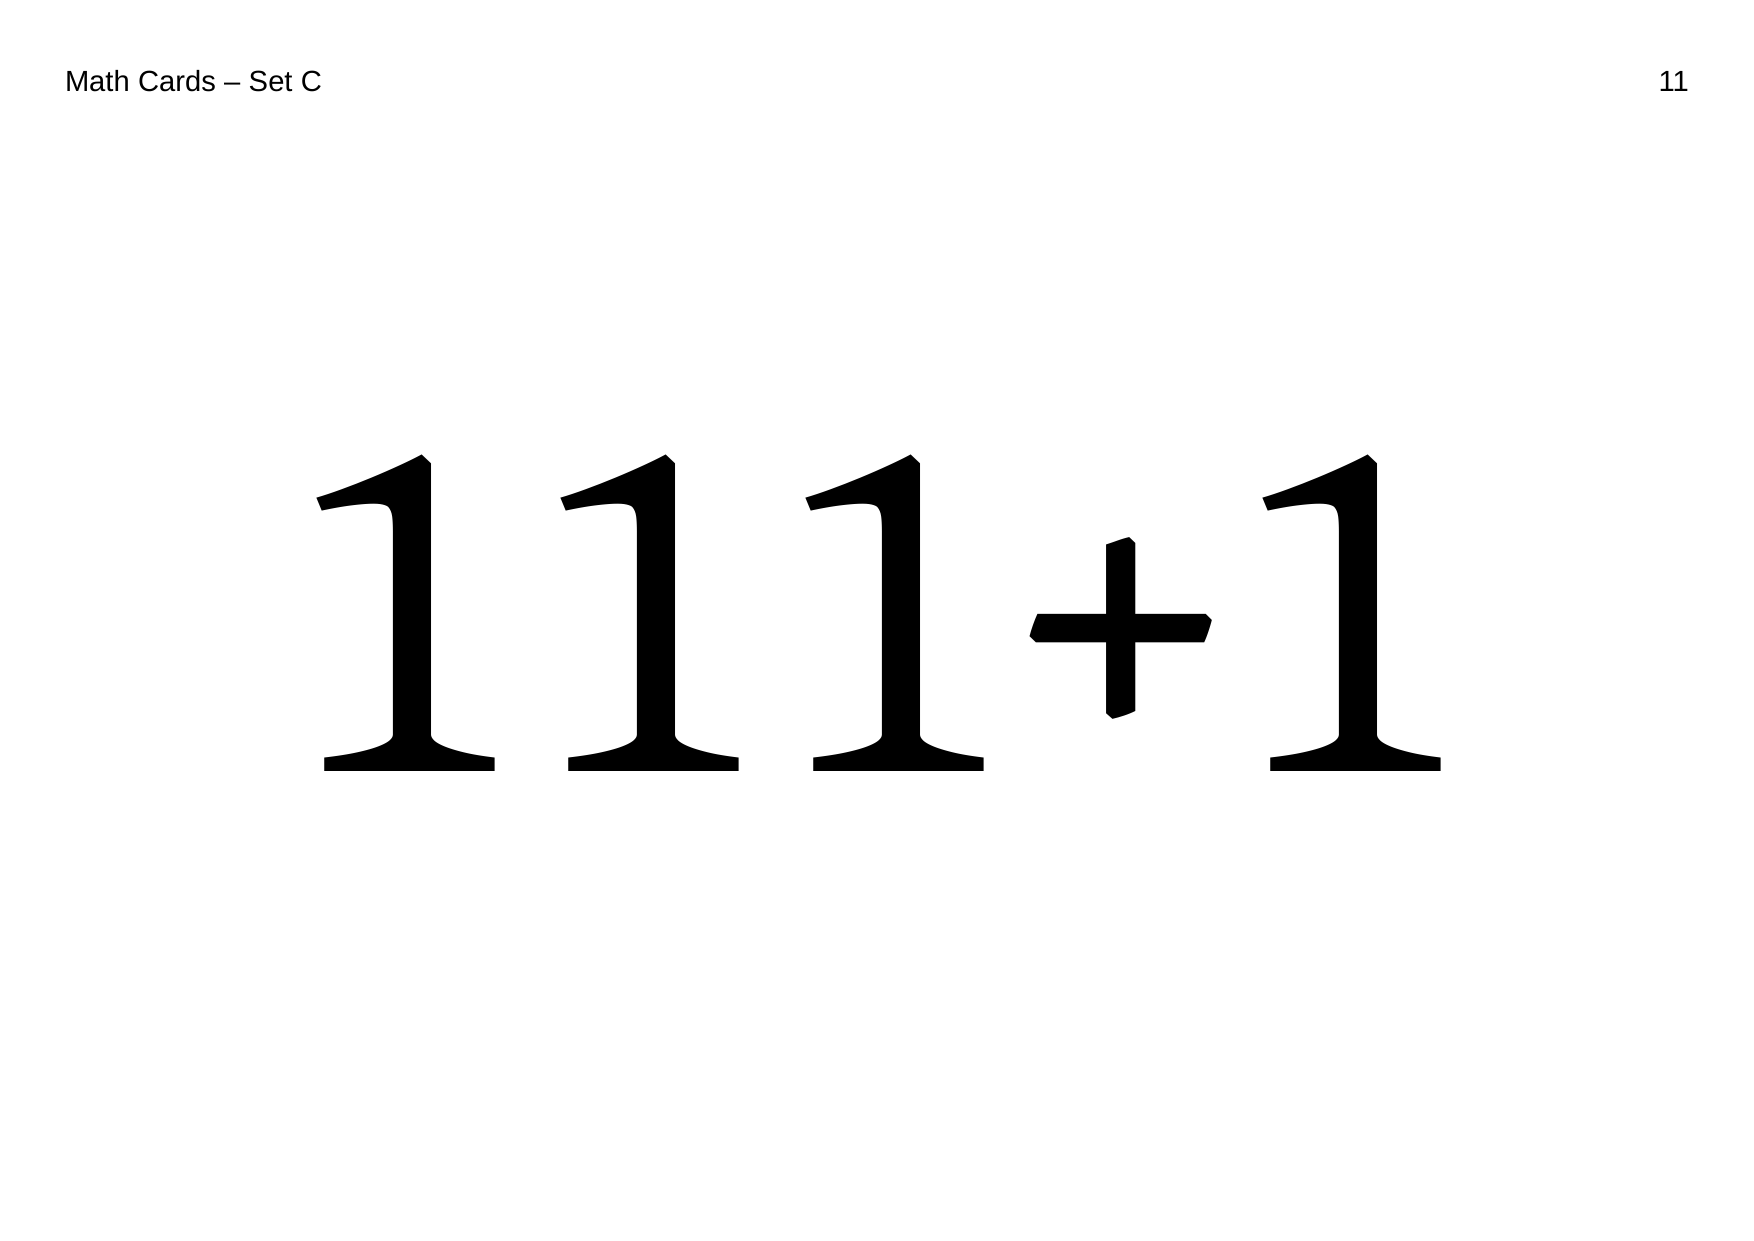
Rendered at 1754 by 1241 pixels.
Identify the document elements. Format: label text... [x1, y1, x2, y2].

text_box 111+1 [275, 318, 1479, 922]
text_box 11 [1650, 59, 1695, 104]
text_box Math Cards – Set C [59, 59, 329, 104]
